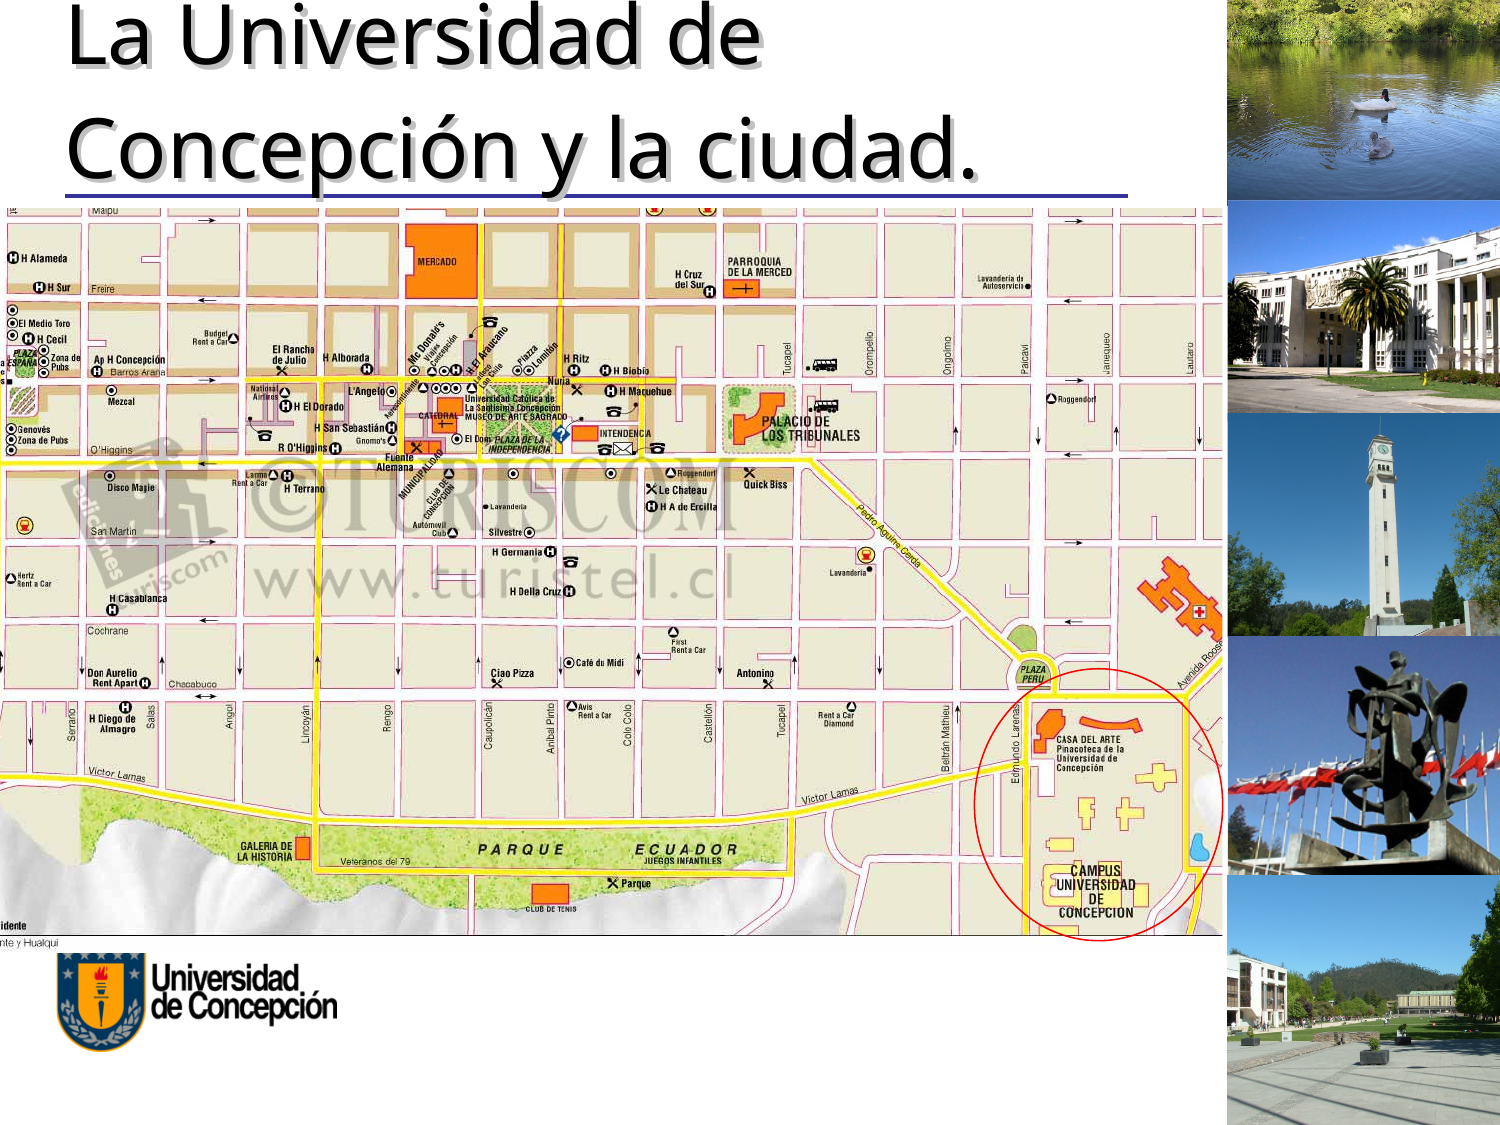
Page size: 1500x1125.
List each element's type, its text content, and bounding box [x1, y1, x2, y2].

picture [0, 208, 1223, 1052]
picture [976, 670, 1221, 939]
picture [1227, 0, 1500, 1125]
title La Universidad de Concepción y la ciudad. [49, 0, 1223, 198]
